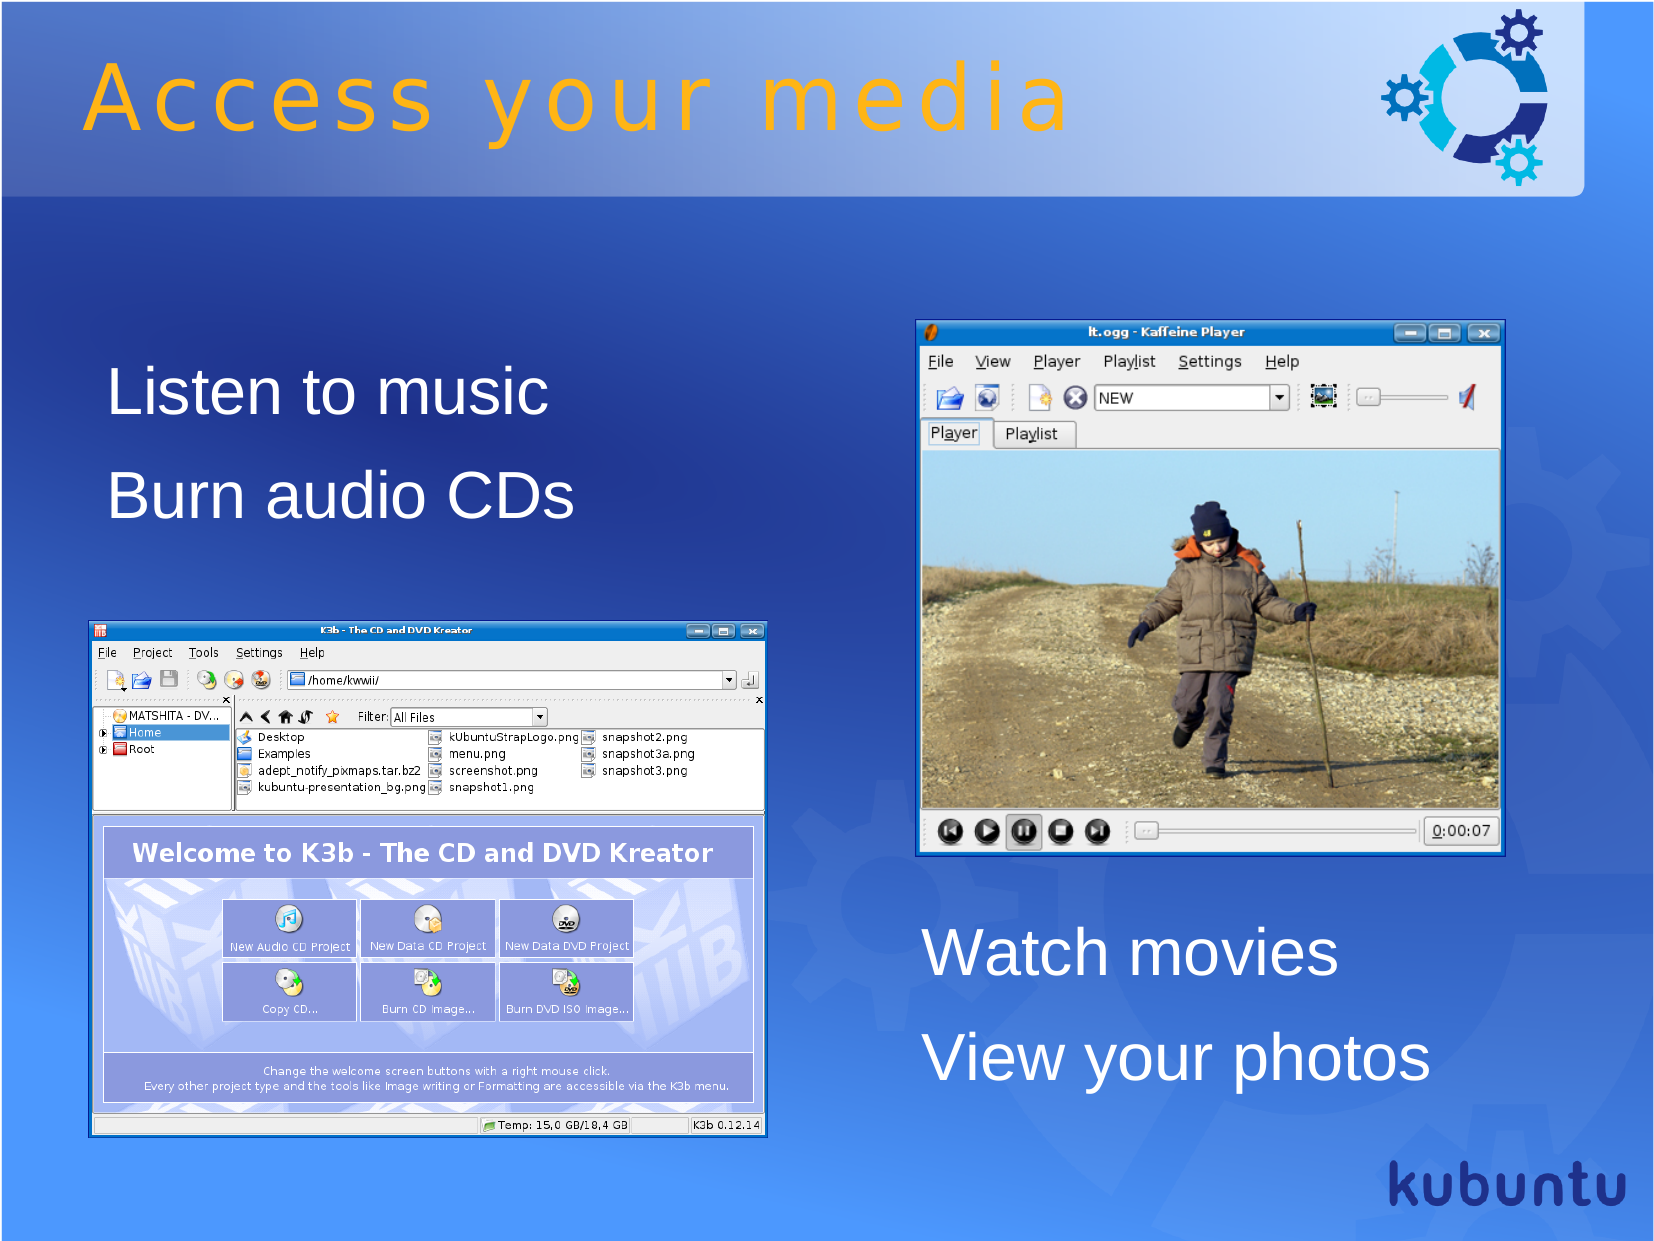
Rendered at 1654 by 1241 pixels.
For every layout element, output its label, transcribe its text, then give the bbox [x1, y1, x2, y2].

list Watch movies View your photos [903, 915, 1642, 1140]
title Access your media [82, 0, 1625, 207]
list Listen to music Burn audio CDs [88, 354, 827, 578]
picture [0, 0, 1654, 1241]
